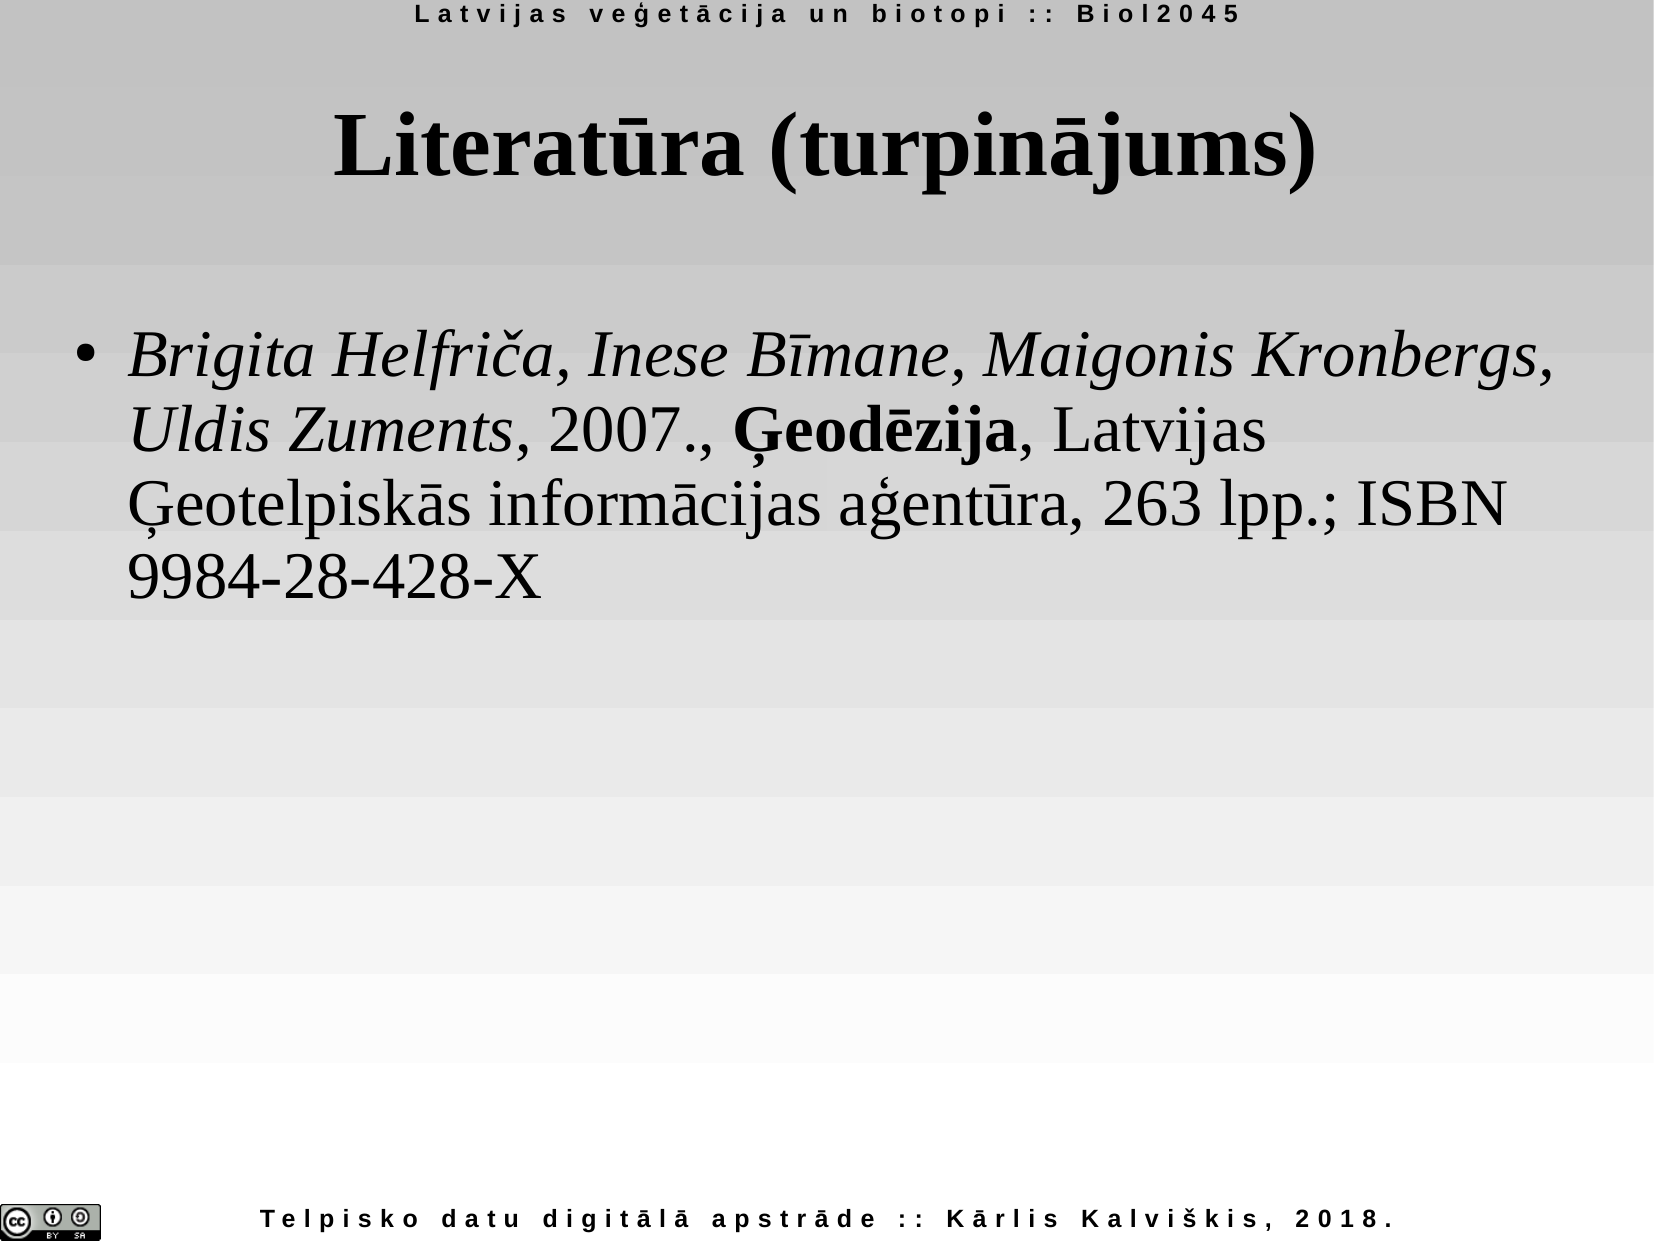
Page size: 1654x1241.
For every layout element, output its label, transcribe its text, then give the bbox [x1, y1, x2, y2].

list Brigita Helfriča, Inese Bīmane, Maigonis Kronbergs, Uldis Zuments, 2007., Ģeodēzija, Latvijas Ģeotelpiskās informācijas aģentūra, 263 lpp.; ISBN 9984-28-428-X [56, 317, 1600, 1175]
title Literatūra (turpinājums) [0, 1, 1654, 287]
picture [0, 287, 1654, 1241]
